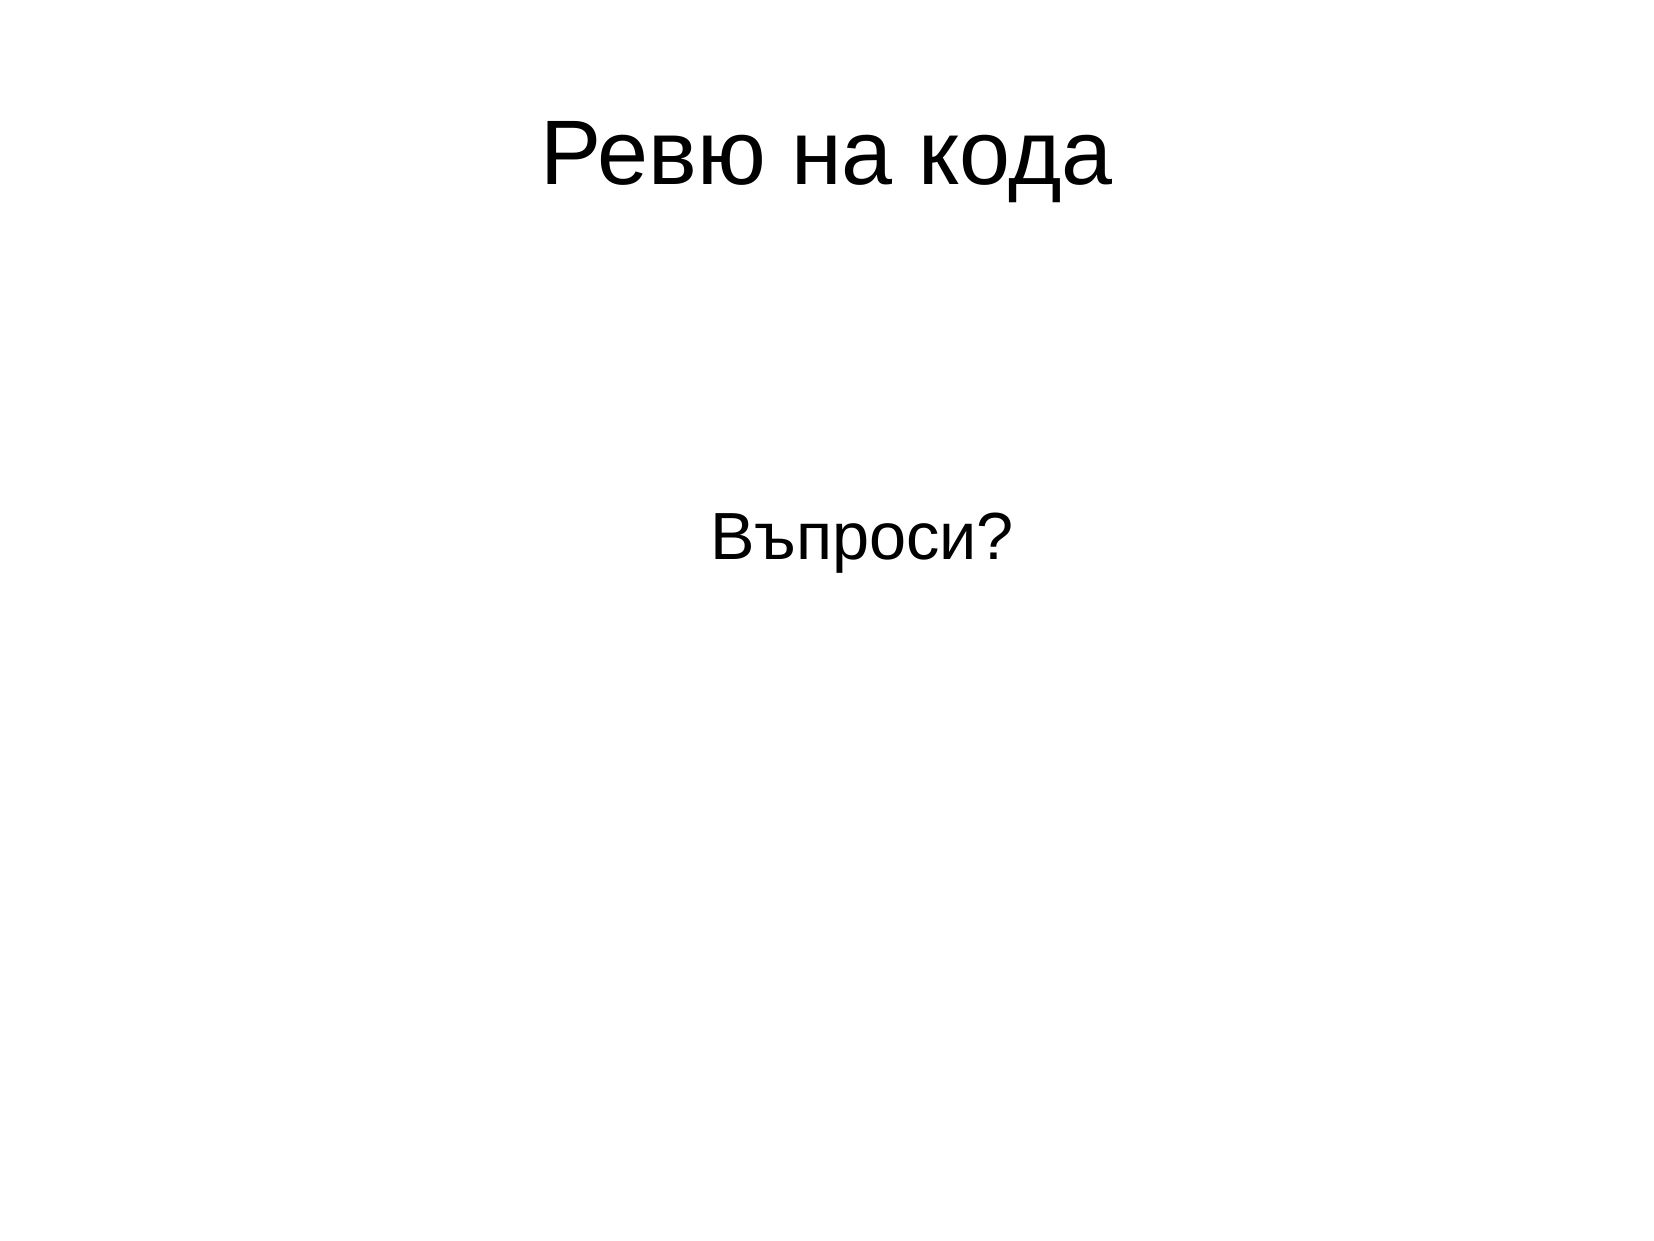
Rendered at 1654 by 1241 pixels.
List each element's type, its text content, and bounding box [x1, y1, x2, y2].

list Въпроси? [82, 290, 1571, 1010]
title Ревю на кода [82, 49, 1571, 257]
